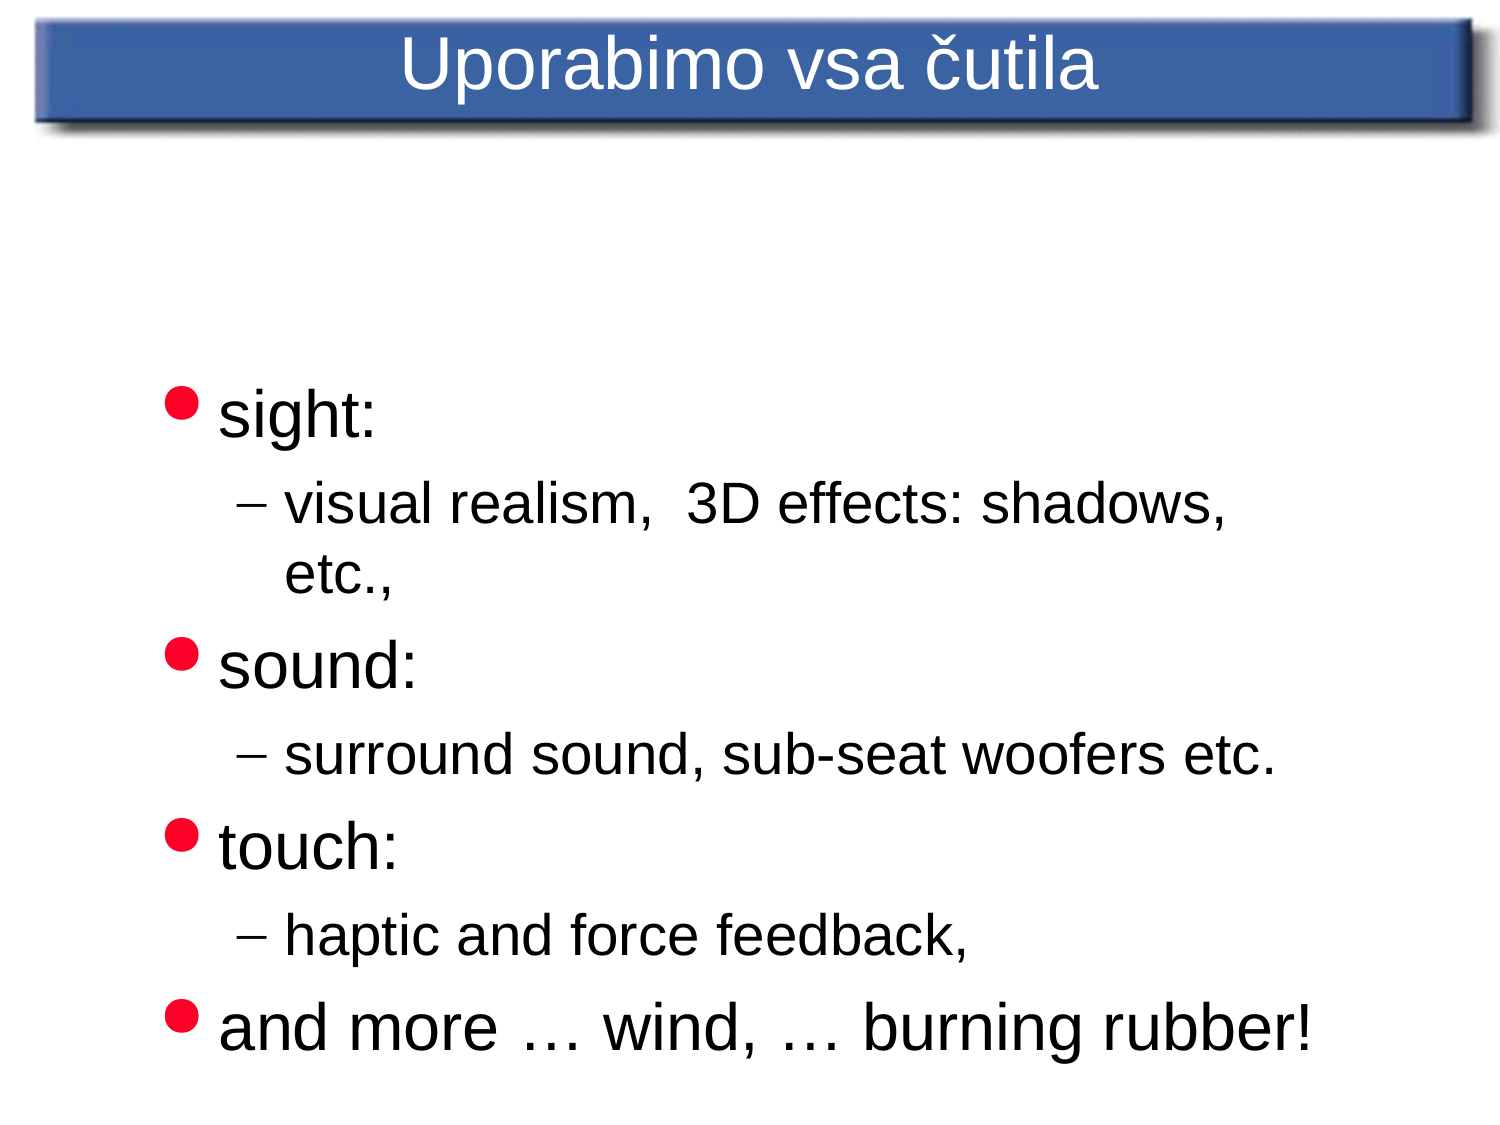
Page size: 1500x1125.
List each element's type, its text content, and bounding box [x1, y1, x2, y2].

list sight: visual realism, 3D effects: shadows, etc., sound: surround sound, sub-seat woofers etc. touch: haptic and force feedback, and more … wind, … burning rubber! [147, 363, 1353, 1072]
picture [33, 15, 1500, 142]
title Uporabimo vsa čutila [112, 0, 1388, 119]
